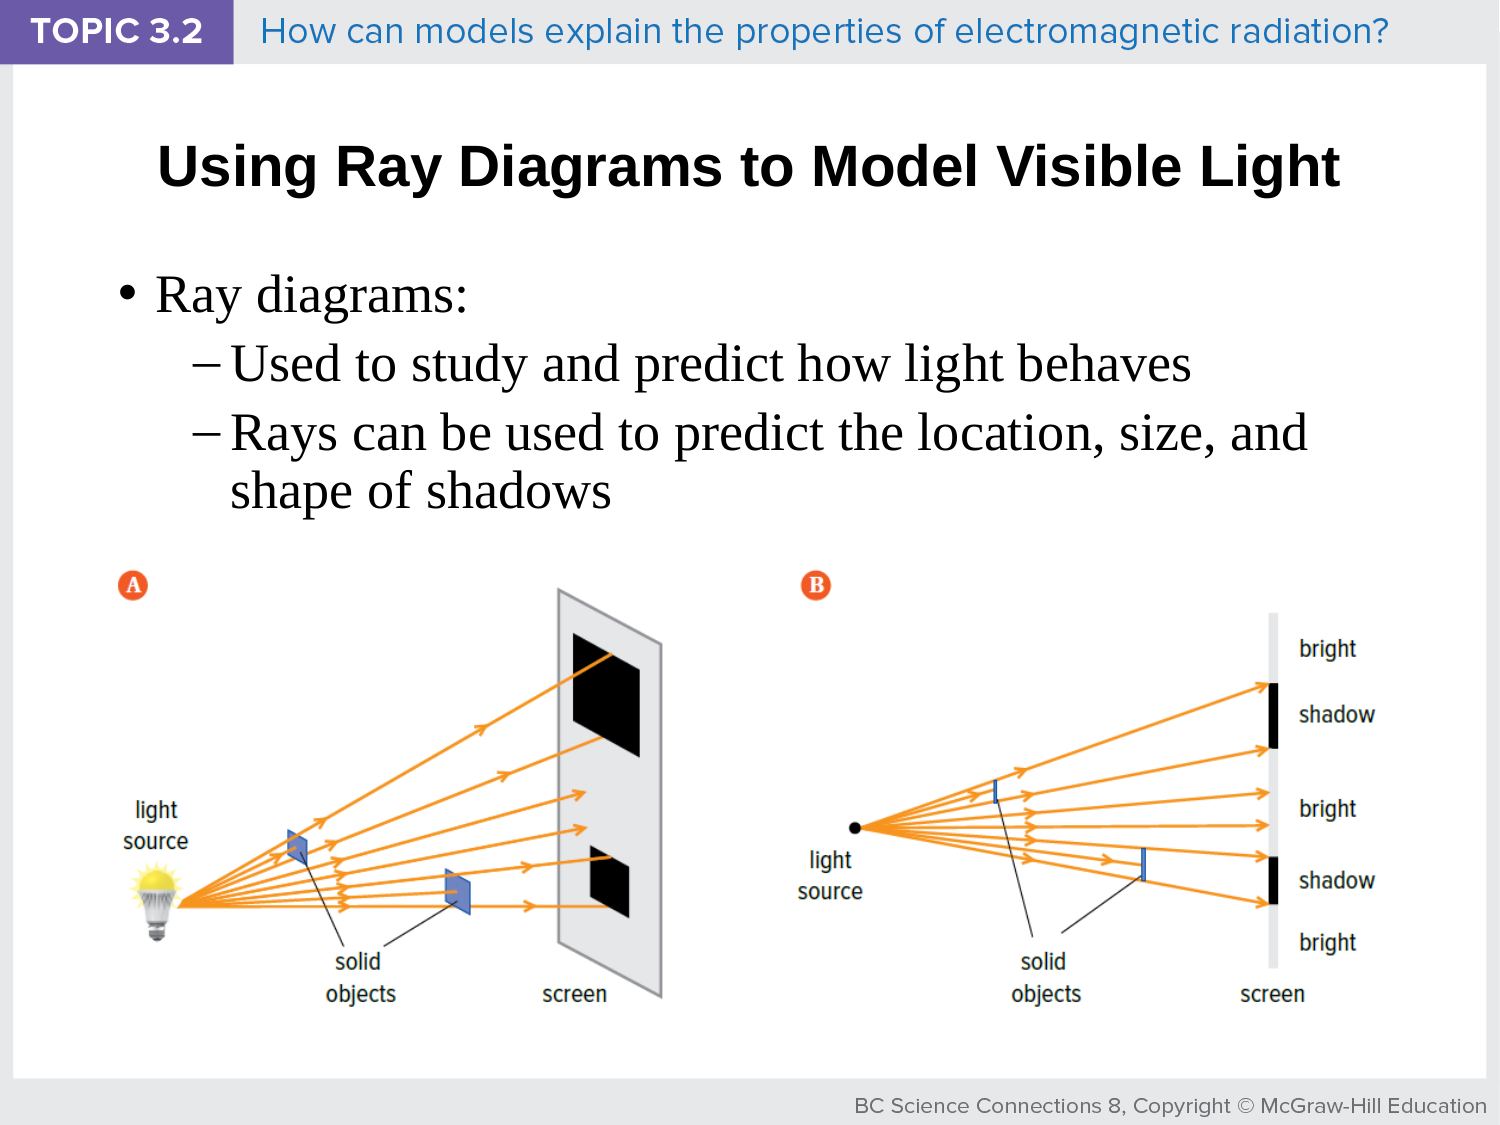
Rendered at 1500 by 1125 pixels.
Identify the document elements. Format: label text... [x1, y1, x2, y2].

list Ray diagrams: Used to study and predict how light behaves Rays can be used to predict the location, size, and shape of shadows [103, 258, 1397, 1014]
title Using Ray Diagrams to Model Visible Light [103, 76, 1397, 258]
picture [0, 0, 1500, 1082]
